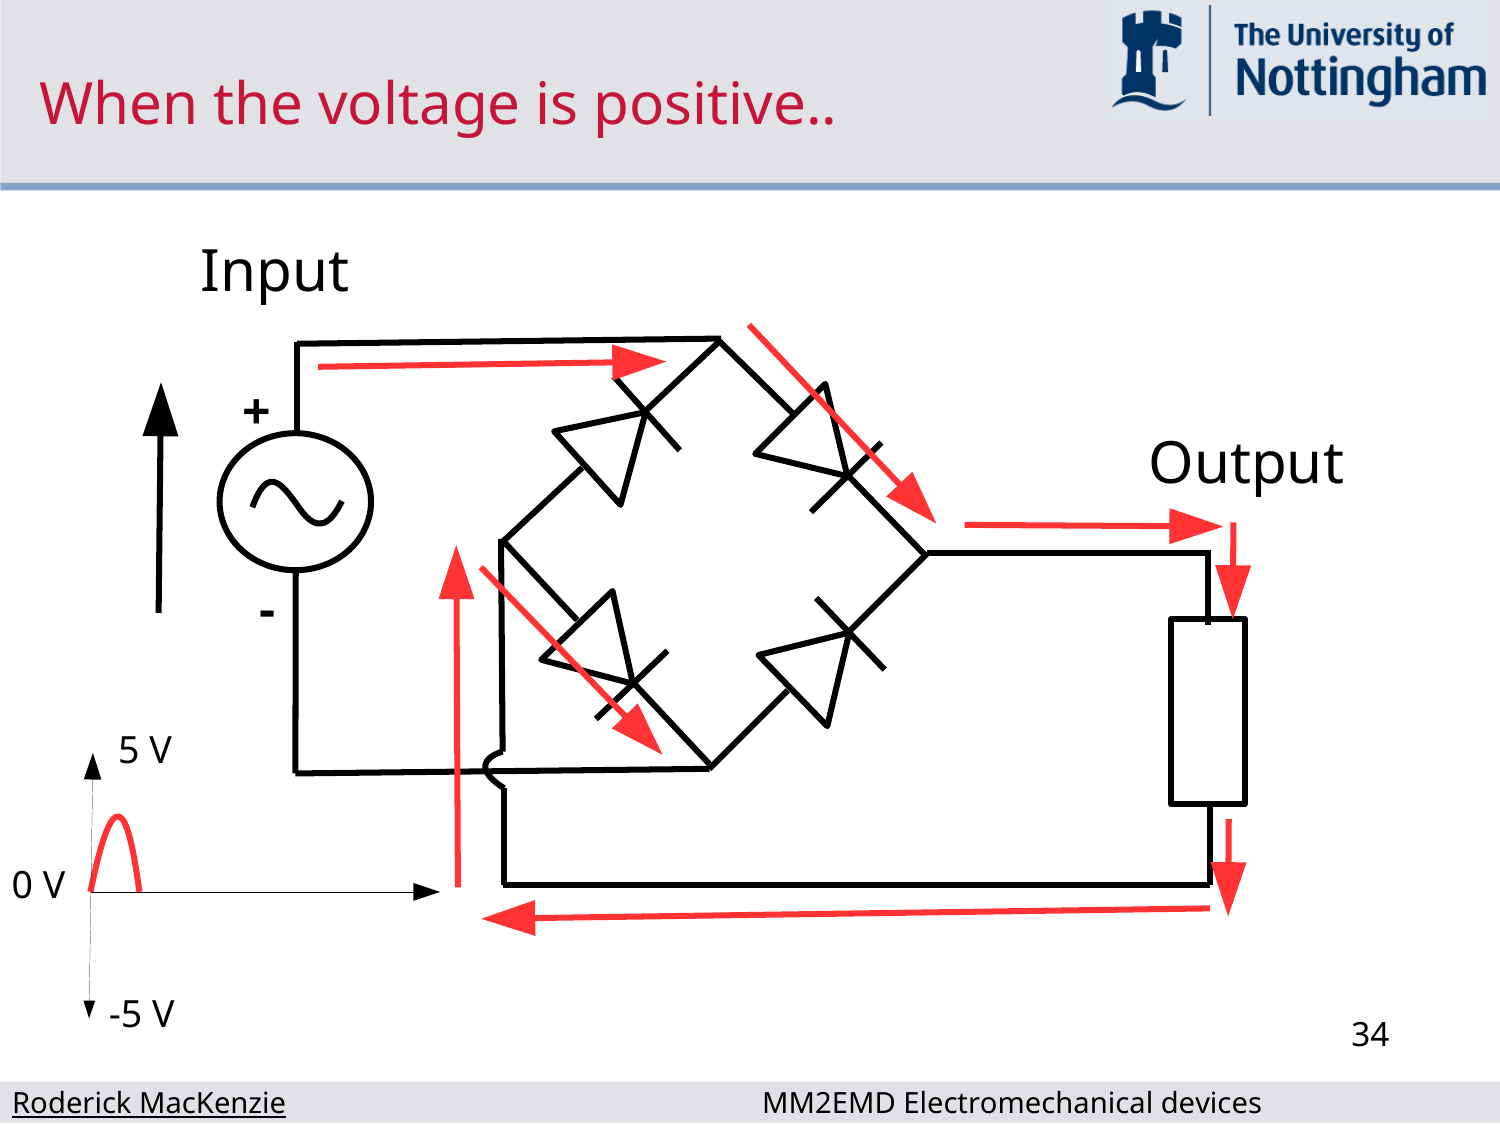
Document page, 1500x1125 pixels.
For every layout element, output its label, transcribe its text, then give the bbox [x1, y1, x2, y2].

text_box Output [1133, 417, 1366, 503]
text_box [755, 397, 847, 476]
text_box + [228, 372, 464, 468]
text_box Input [186, 226, 367, 311]
text_box - [244, 570, 481, 666]
text_box [559, 591, 632, 683]
text_box <number> [1336, 1006, 1500, 1077]
text_box [554, 413, 645, 505]
text_box 5 V [103, 718, 286, 794]
text_box -5 V [94, 982, 276, 1058]
text_box [758, 633, 849, 727]
text_box [817, 383, 831, 406]
text_box [541, 648, 574, 669]
picture [1339, 4, 1487, 116]
title When the voltage is positive.. [24, 0, 1339, 212]
text_box 0 V [0, 853, 179, 929]
